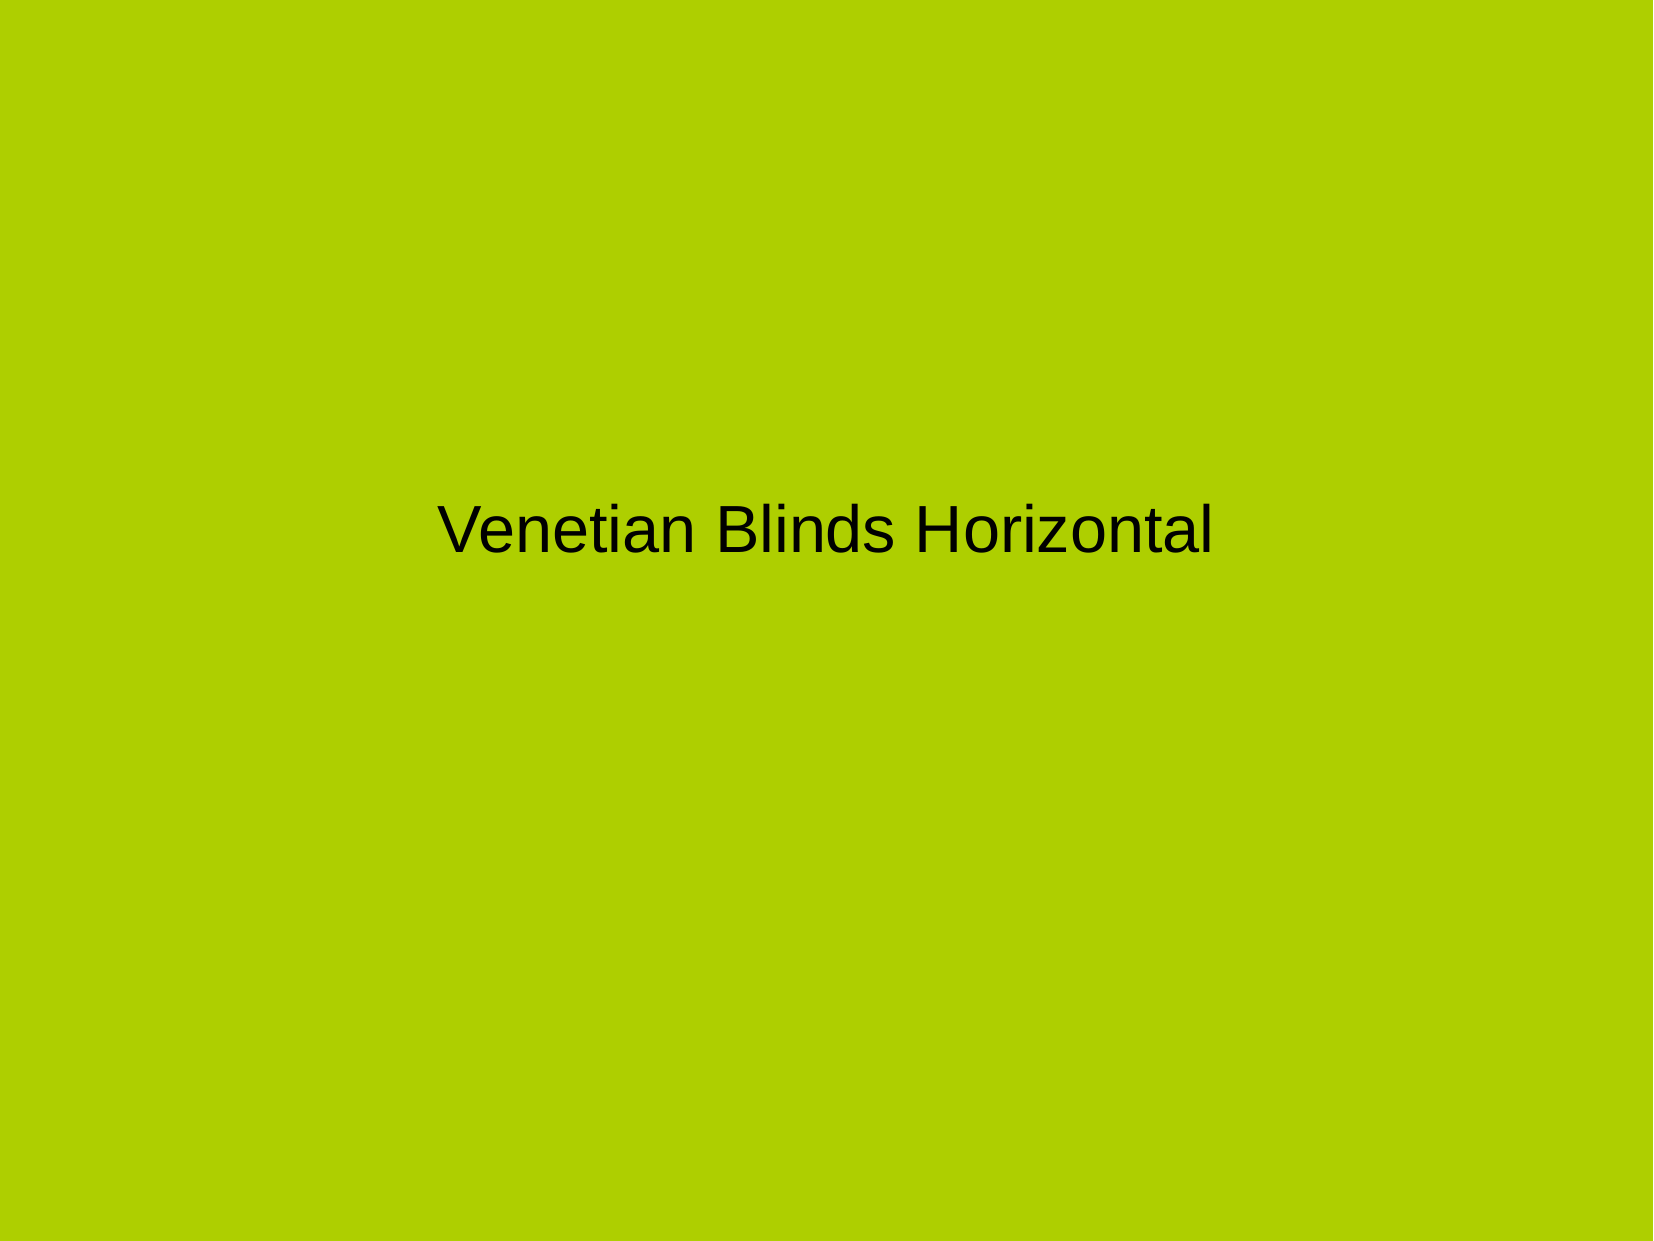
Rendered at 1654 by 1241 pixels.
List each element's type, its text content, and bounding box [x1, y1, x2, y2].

subtitle Venetian Blinds Horizontal [82, 49, 1571, 1010]
